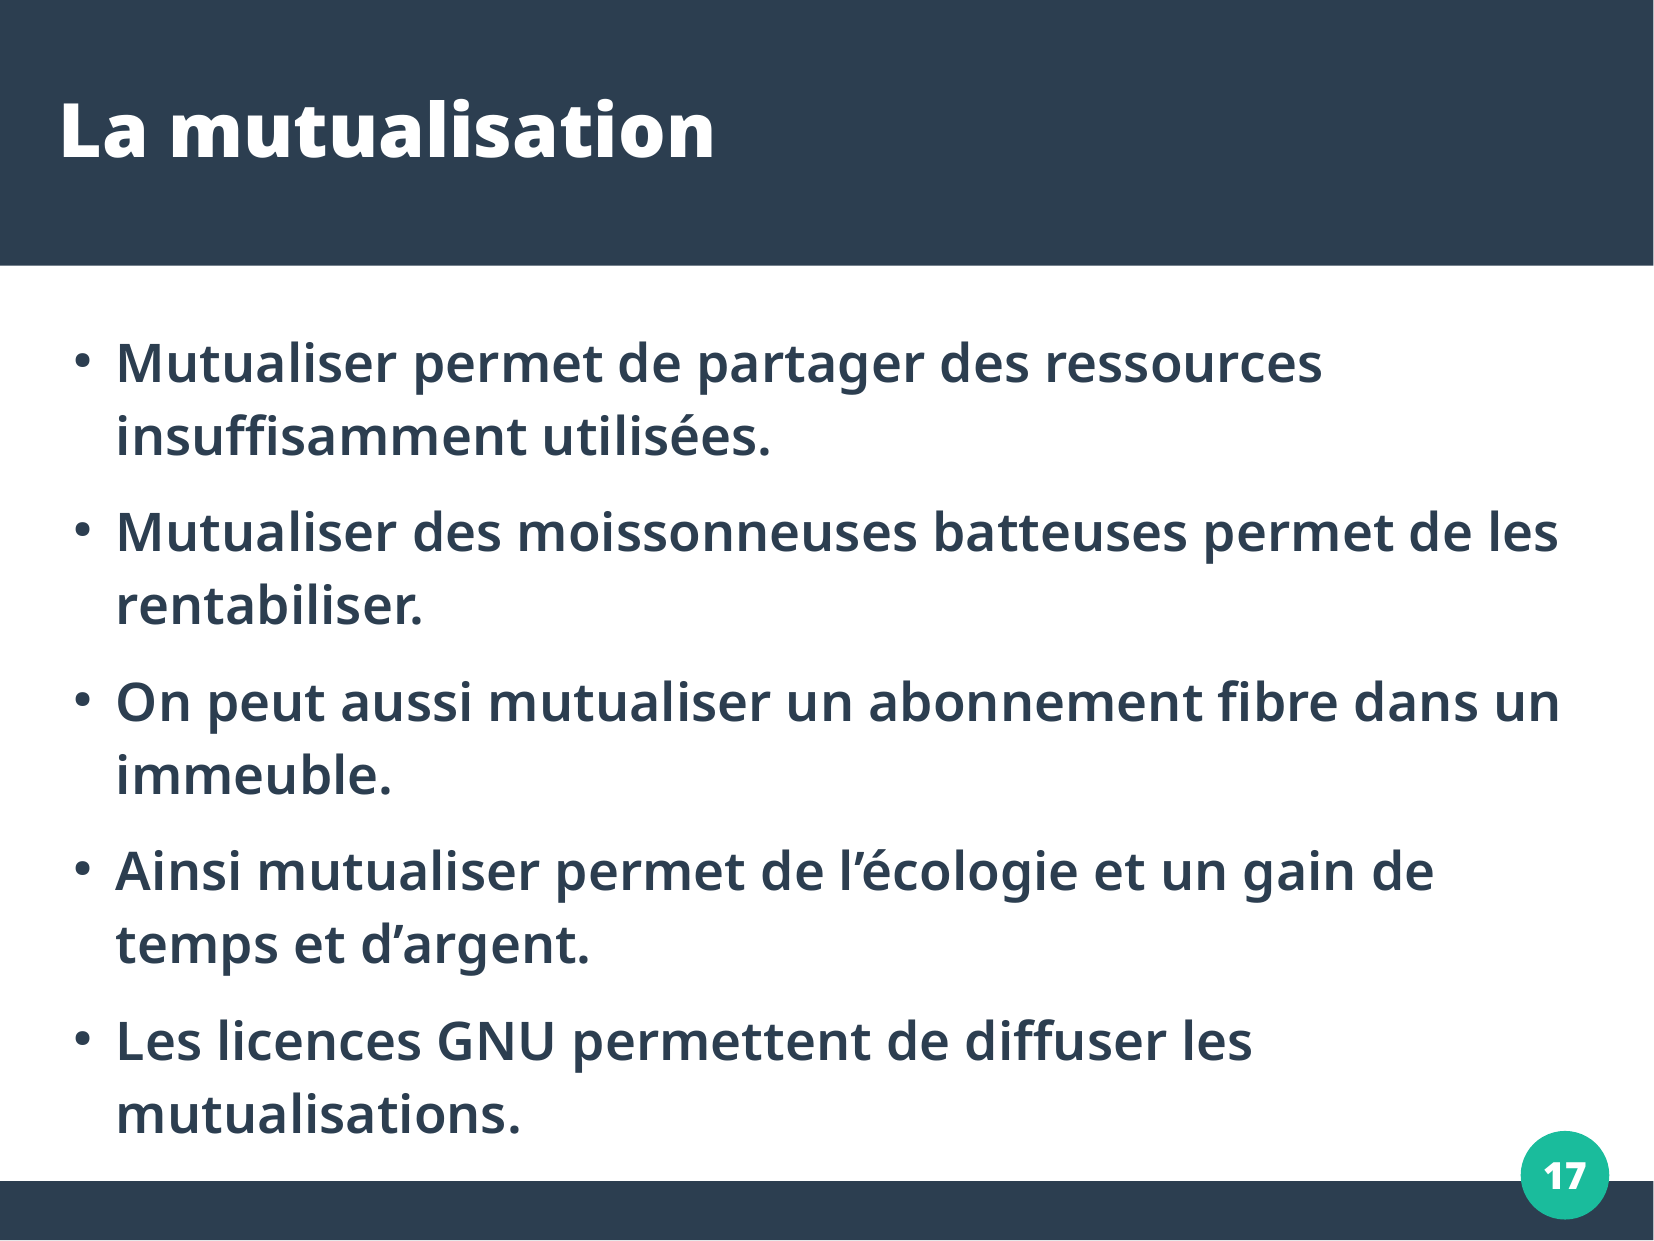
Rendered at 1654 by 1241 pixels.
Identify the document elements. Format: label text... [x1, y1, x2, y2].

title La mutualisation [59, 49, 1595, 207]
list Mutualiser permet de partager des ressources insuffisamment utilisées. Mutualiser des moissonneuses batteuses permet de les rentabiliser. On peut aussi mutualiser un abonnement fibre dans un immeuble. Ainsi mutualiser permet de l’écologie et un gain de temps et d’argent. Les licences GNU permettent de diffuser les mutualisations. [59, 324, 1595, 1152]
